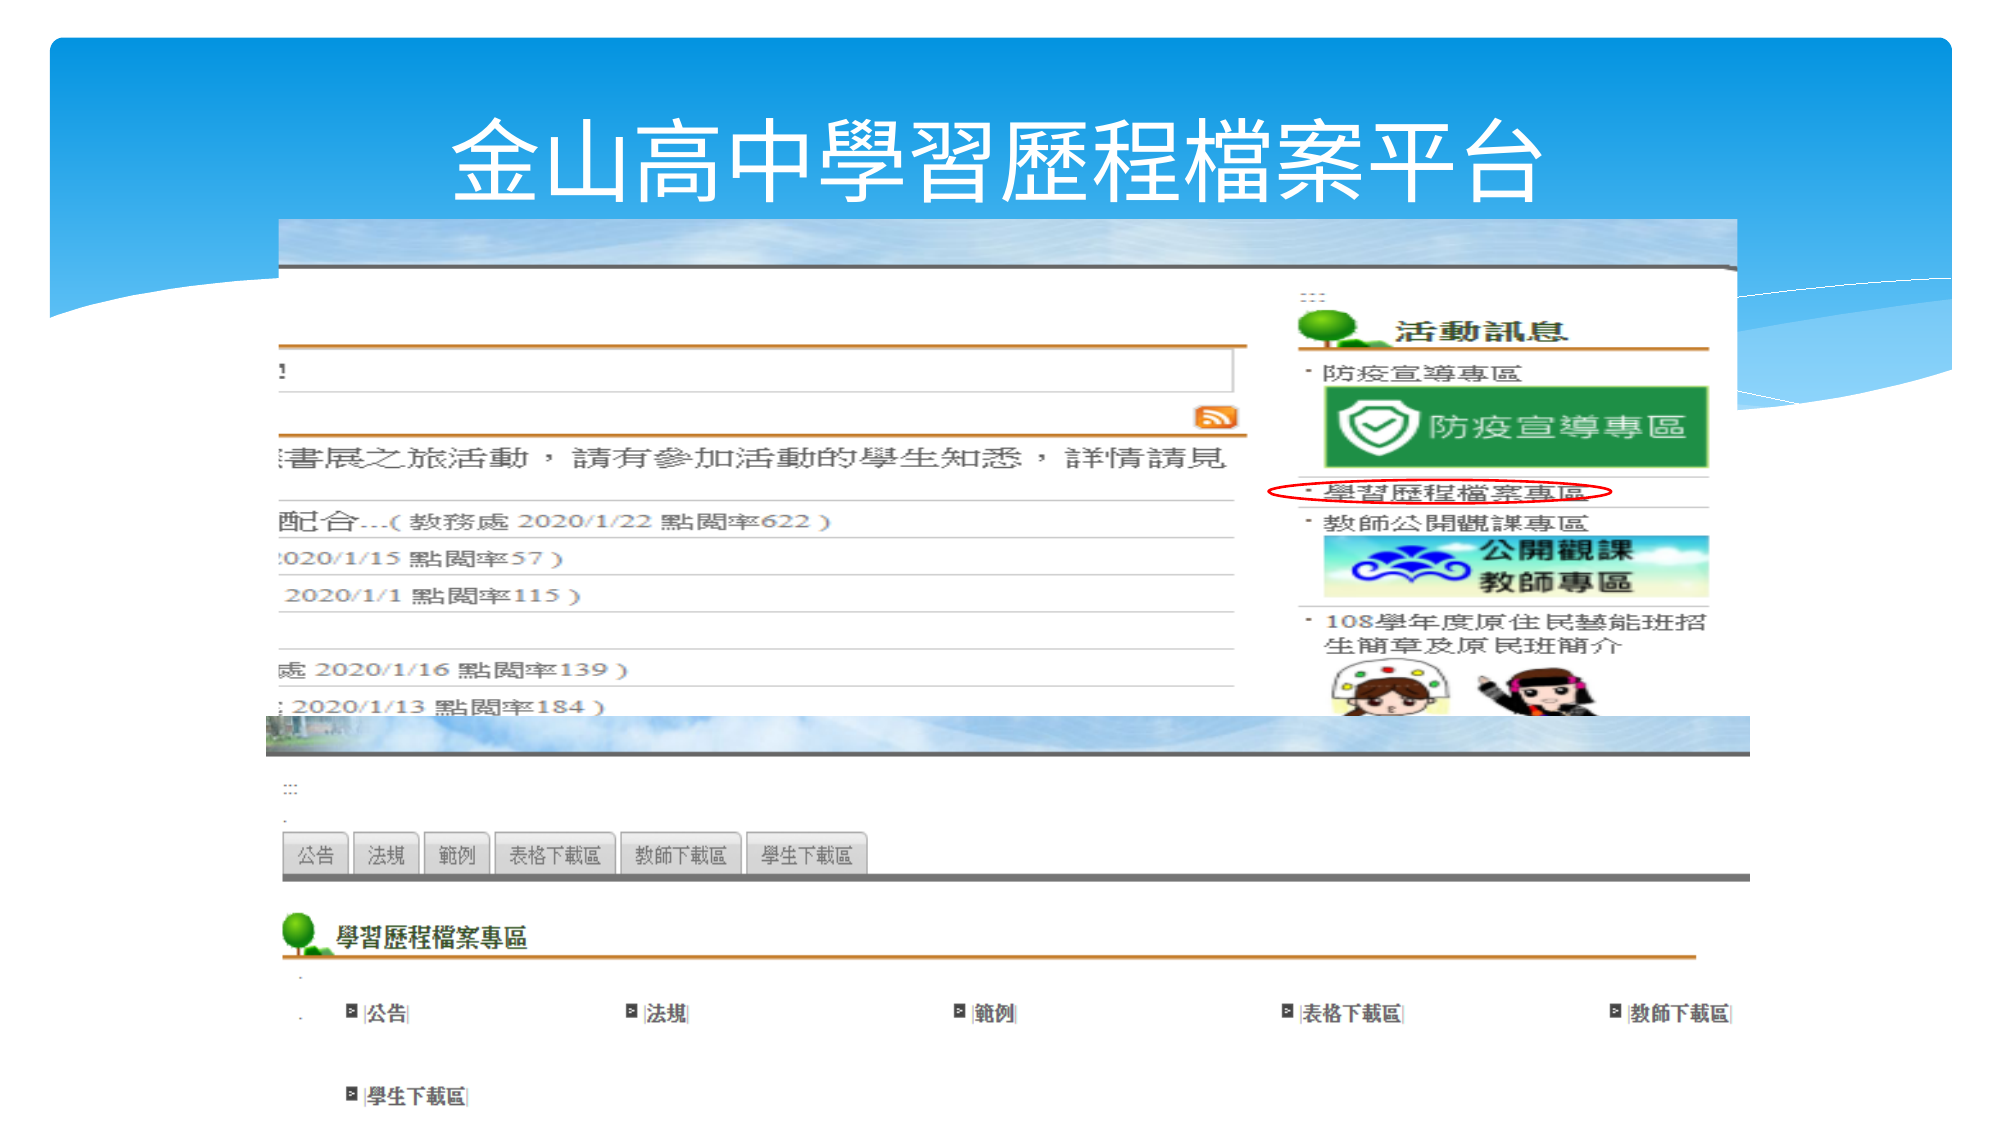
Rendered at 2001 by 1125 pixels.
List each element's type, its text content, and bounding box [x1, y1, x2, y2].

title 金山高中學習歷程檔案平台 [99, 55, 1900, 262]
picture [266, 219, 1750, 1124]
